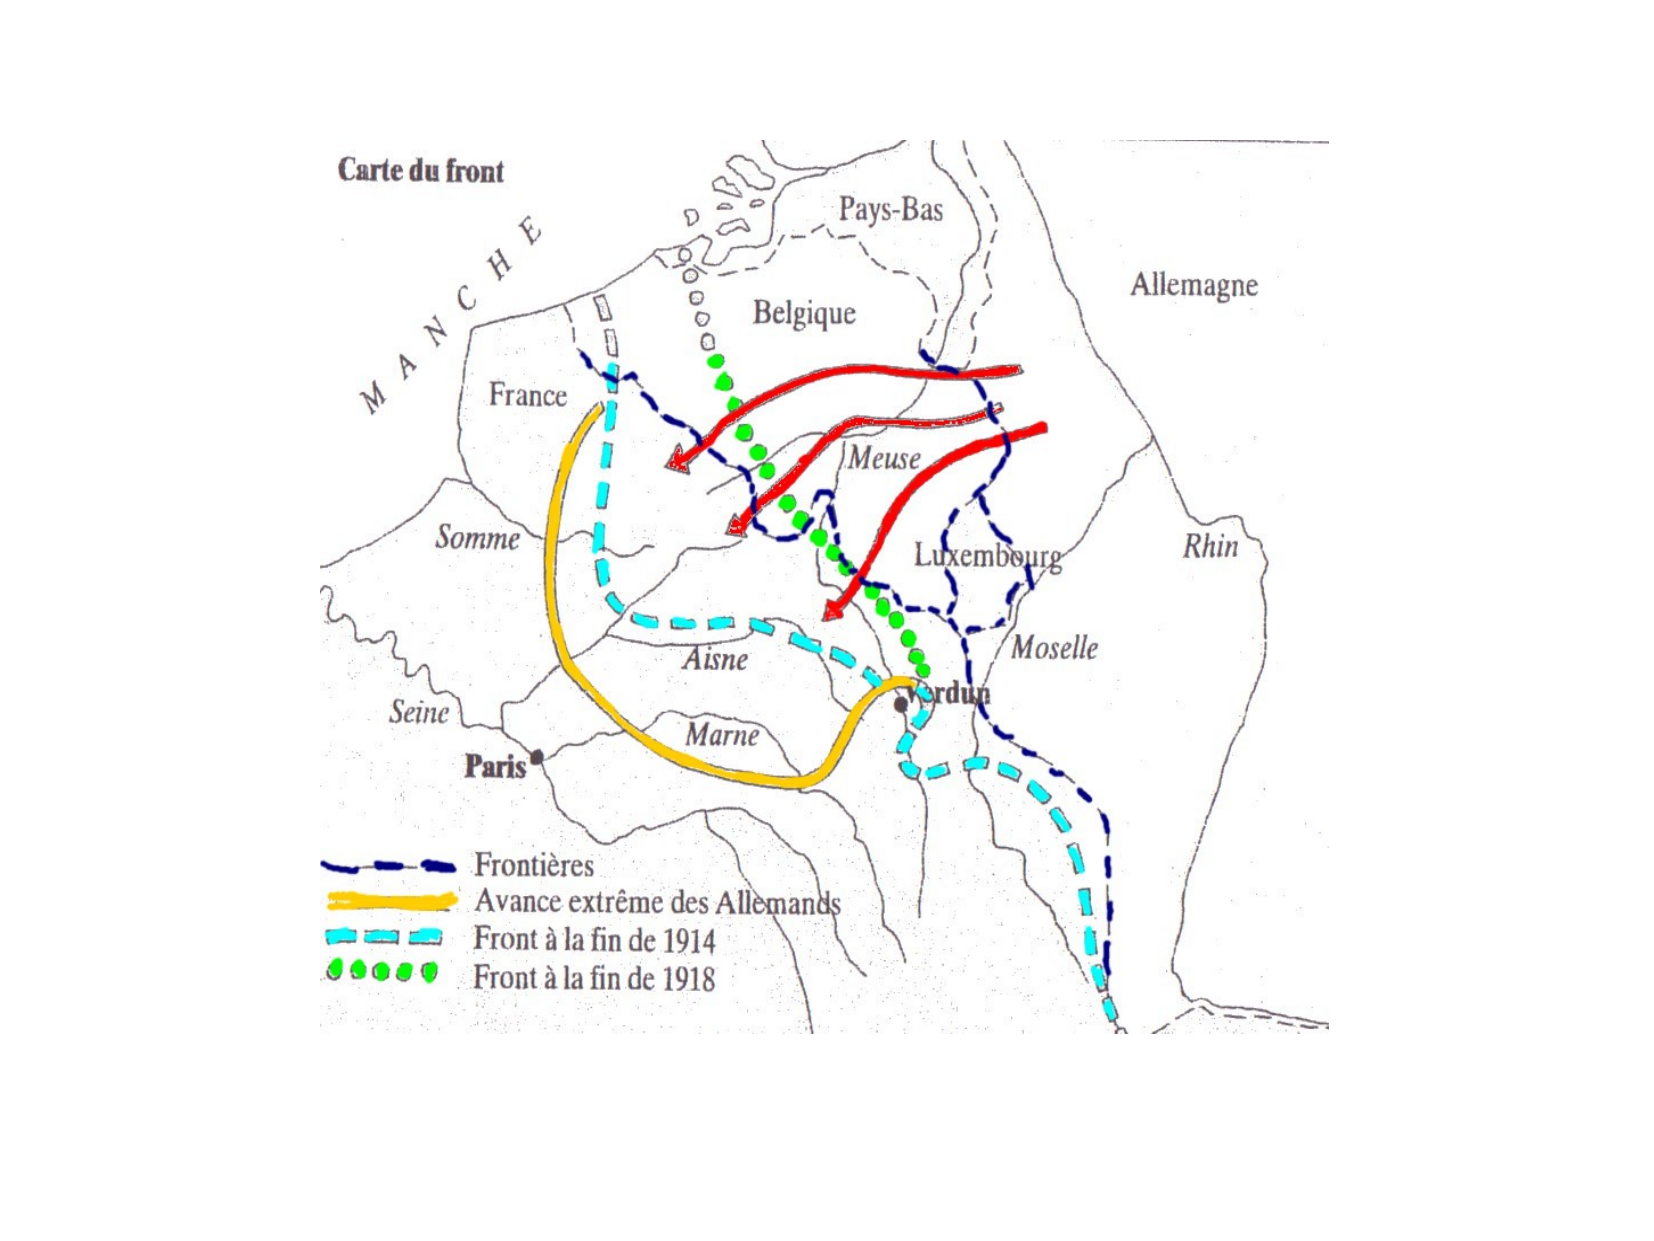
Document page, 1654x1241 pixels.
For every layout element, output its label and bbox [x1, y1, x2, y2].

picture [320, 140, 1329, 1034]
